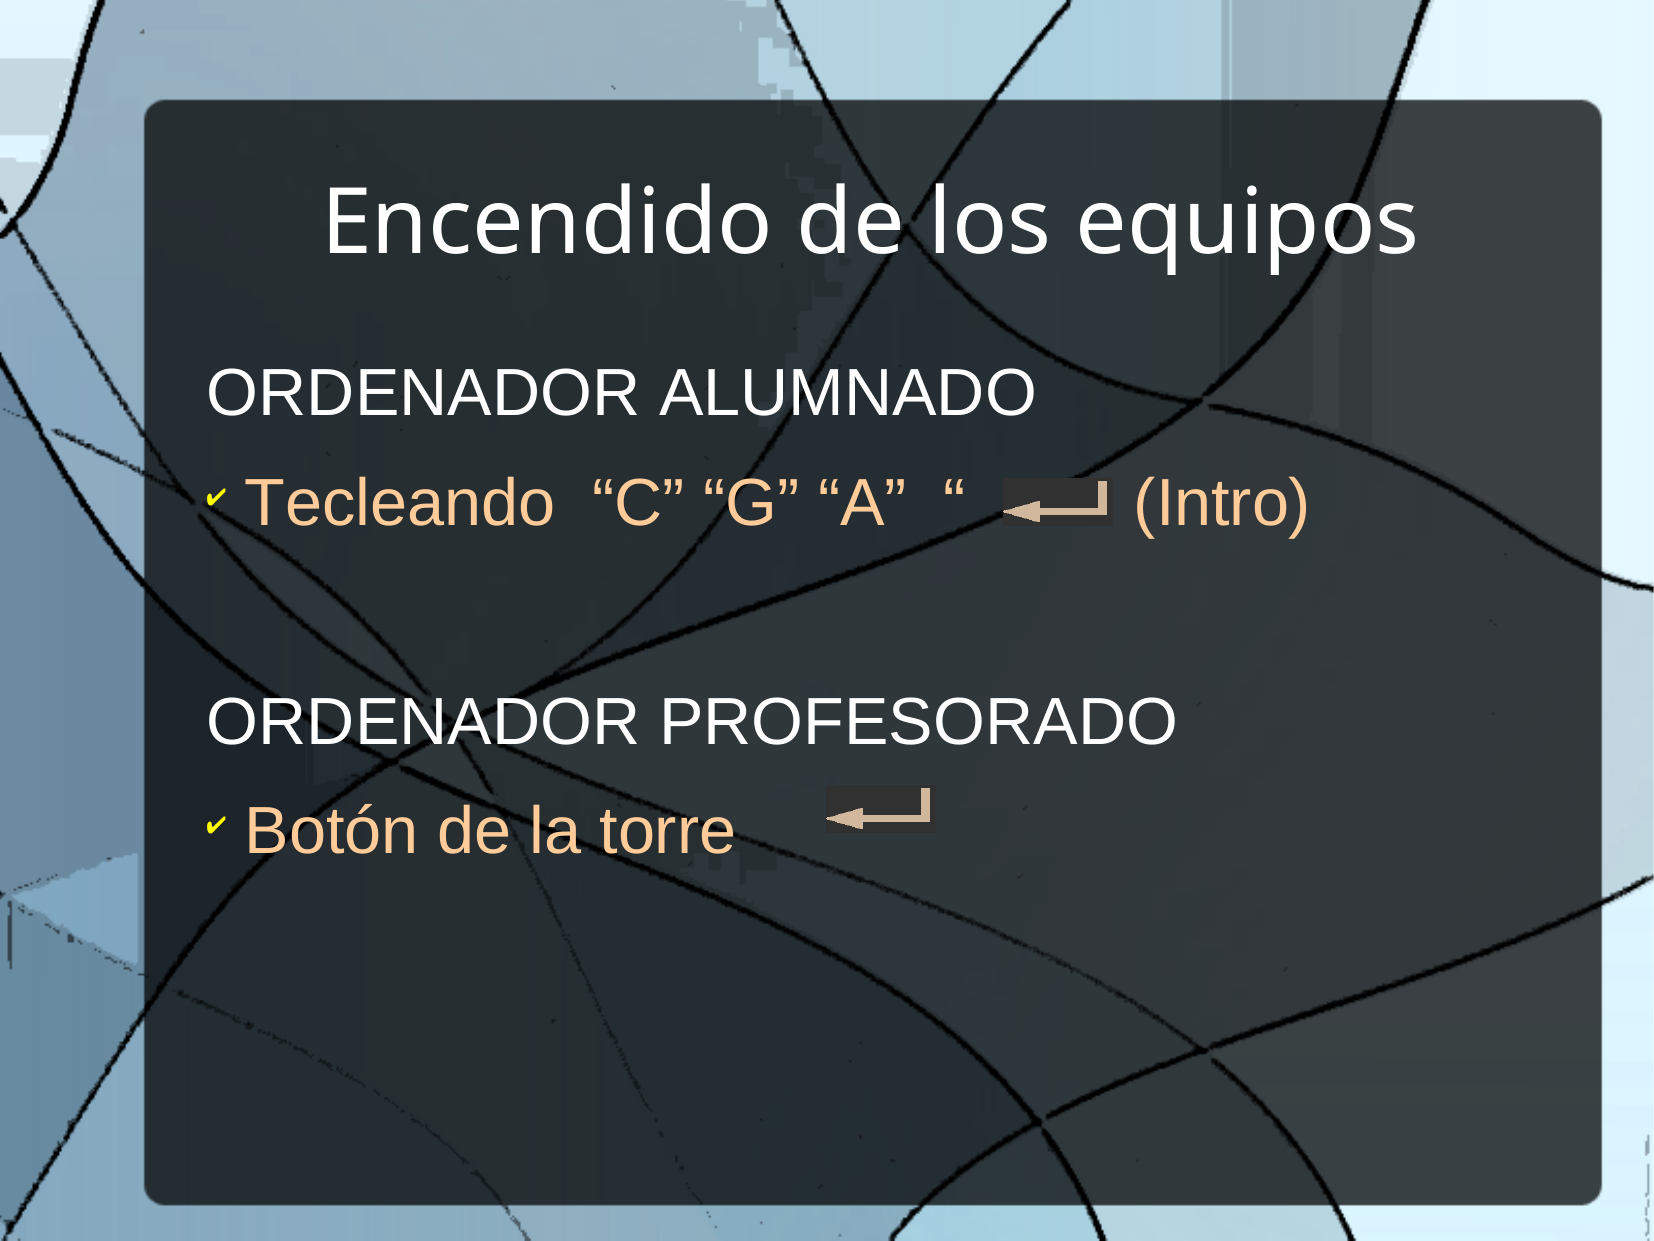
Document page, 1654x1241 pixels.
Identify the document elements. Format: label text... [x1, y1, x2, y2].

list ORDENADOR ALUMNADO Tecleando “C” “G” “A” “ ” (Intro) ORDENADOR PROFESORADO Botón de la torre [206, 349, 1571, 1069]
picture [0, 0, 1654, 1241]
title Encendido de los equipos [159, 108, 1583, 325]
